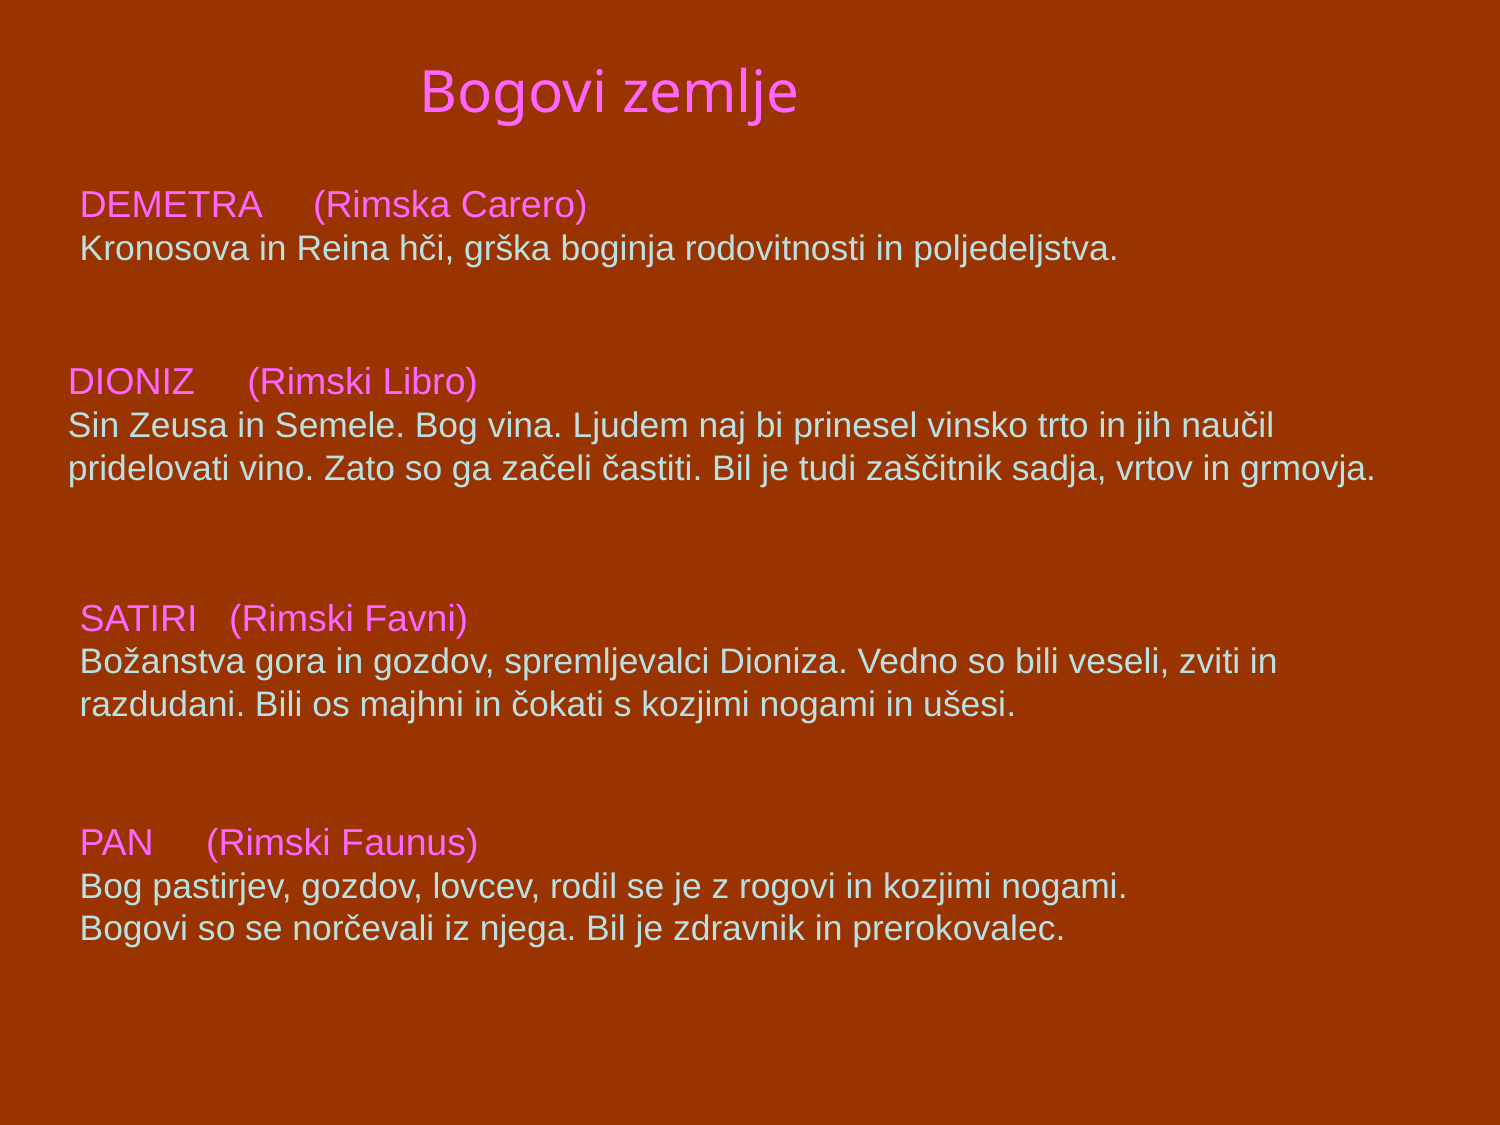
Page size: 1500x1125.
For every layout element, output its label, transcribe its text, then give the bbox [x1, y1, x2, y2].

text_box PAN (Rimski Faunus) Bog pastirjev, gozdov, lovcev, rodil se je z rogovi in kozjimi nogami. Bogovi so se norčevali iz njega. Bil je zdravnik in prerokovalec. [64, 810, 1246, 956]
text_box DEMETRA (Rimska Carero) Kronosova in Reina hči, grška boginja rodovitnosti in poljedeljstva. [64, 172, 1412, 275]
text_box SATIRI (Rimski Favni) Božanstva gora in gozdov, spremljevalci Dioniza. Vedno so bili veseli, zviti in razdudani. Bili os majhni in čokati s kozjimi nogami in ušesi. [64, 586, 1341, 731]
title Bogovi zemlje [171, 19, 1049, 159]
text_box DIONIZ (Rimski Libro) Sin Zeusa in Semele. Bog vina. Ljudem naj bi prinesel vinsko trto in jih naučil pridelovati vino. Zato so ga začeli častiti. Bil je tudi zaščitnik sadja, vrtov in grmovja. [53, 349, 1447, 495]
